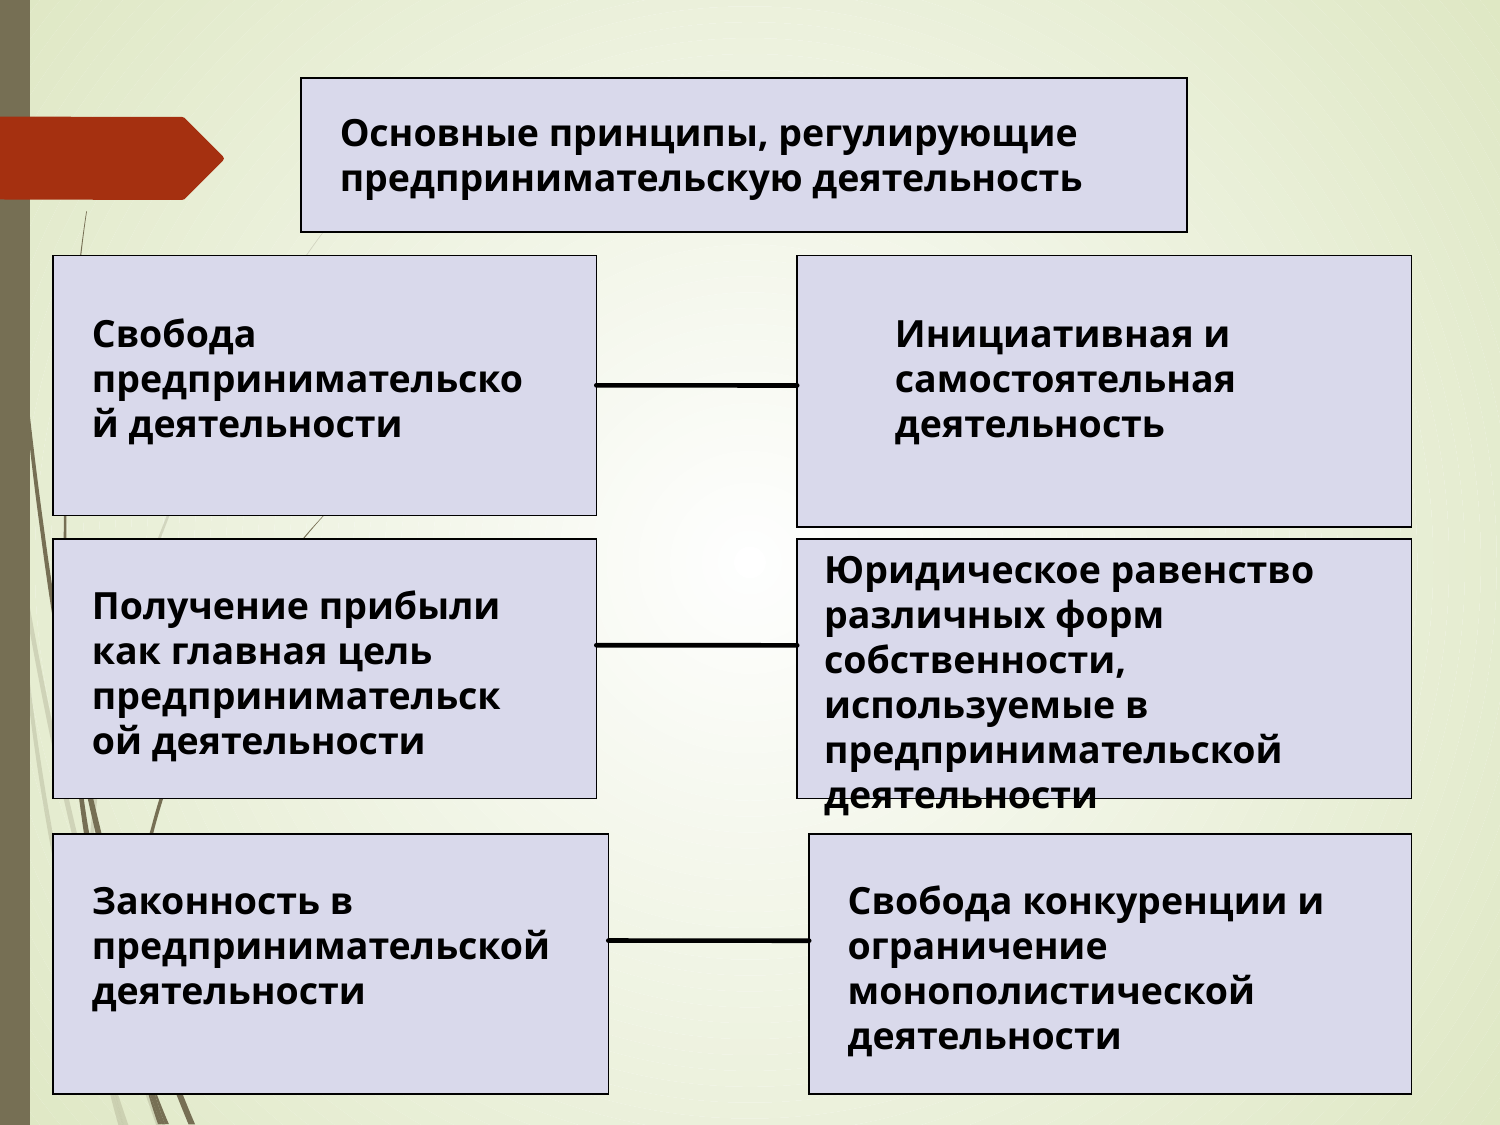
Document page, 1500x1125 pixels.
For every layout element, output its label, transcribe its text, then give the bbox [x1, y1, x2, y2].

text_box [53, 834, 608, 1094]
text_box [946, 792, 952, 799]
text_box [301, 78, 1187, 232]
text_box [1014, 792, 1023, 799]
text_box [834, 792, 840, 799]
text_box [53, 539, 597, 799]
text_box [797, 539, 1411, 799]
text_box Юридическое равенство различных форм собственности, используемые в предпринимательской деятельности [809, 538, 1424, 780]
text_box Инициативная и самостоятельная деятельность [879, 302, 1317, 453]
text_box Законность в предпринимательской деятельности [76, 869, 585, 1020]
text_box Основные принципы, регулирующие предпринимательскую деятельность [324, 101, 1223, 208]
text_box [797, 255, 1411, 527]
text_box [878, 791, 885, 797]
text_box [53, 255, 597, 515]
text_box [809, 834, 1412, 1094]
text_box Свобода конкуренции и ограничение монополистической деятельности [832, 869, 1424, 1065]
text_box Свобода предпринимательской деятельности [76, 302, 550, 453]
text_box Получение прибыли как главная цель предпринимательской деятельности [76, 574, 538, 770]
